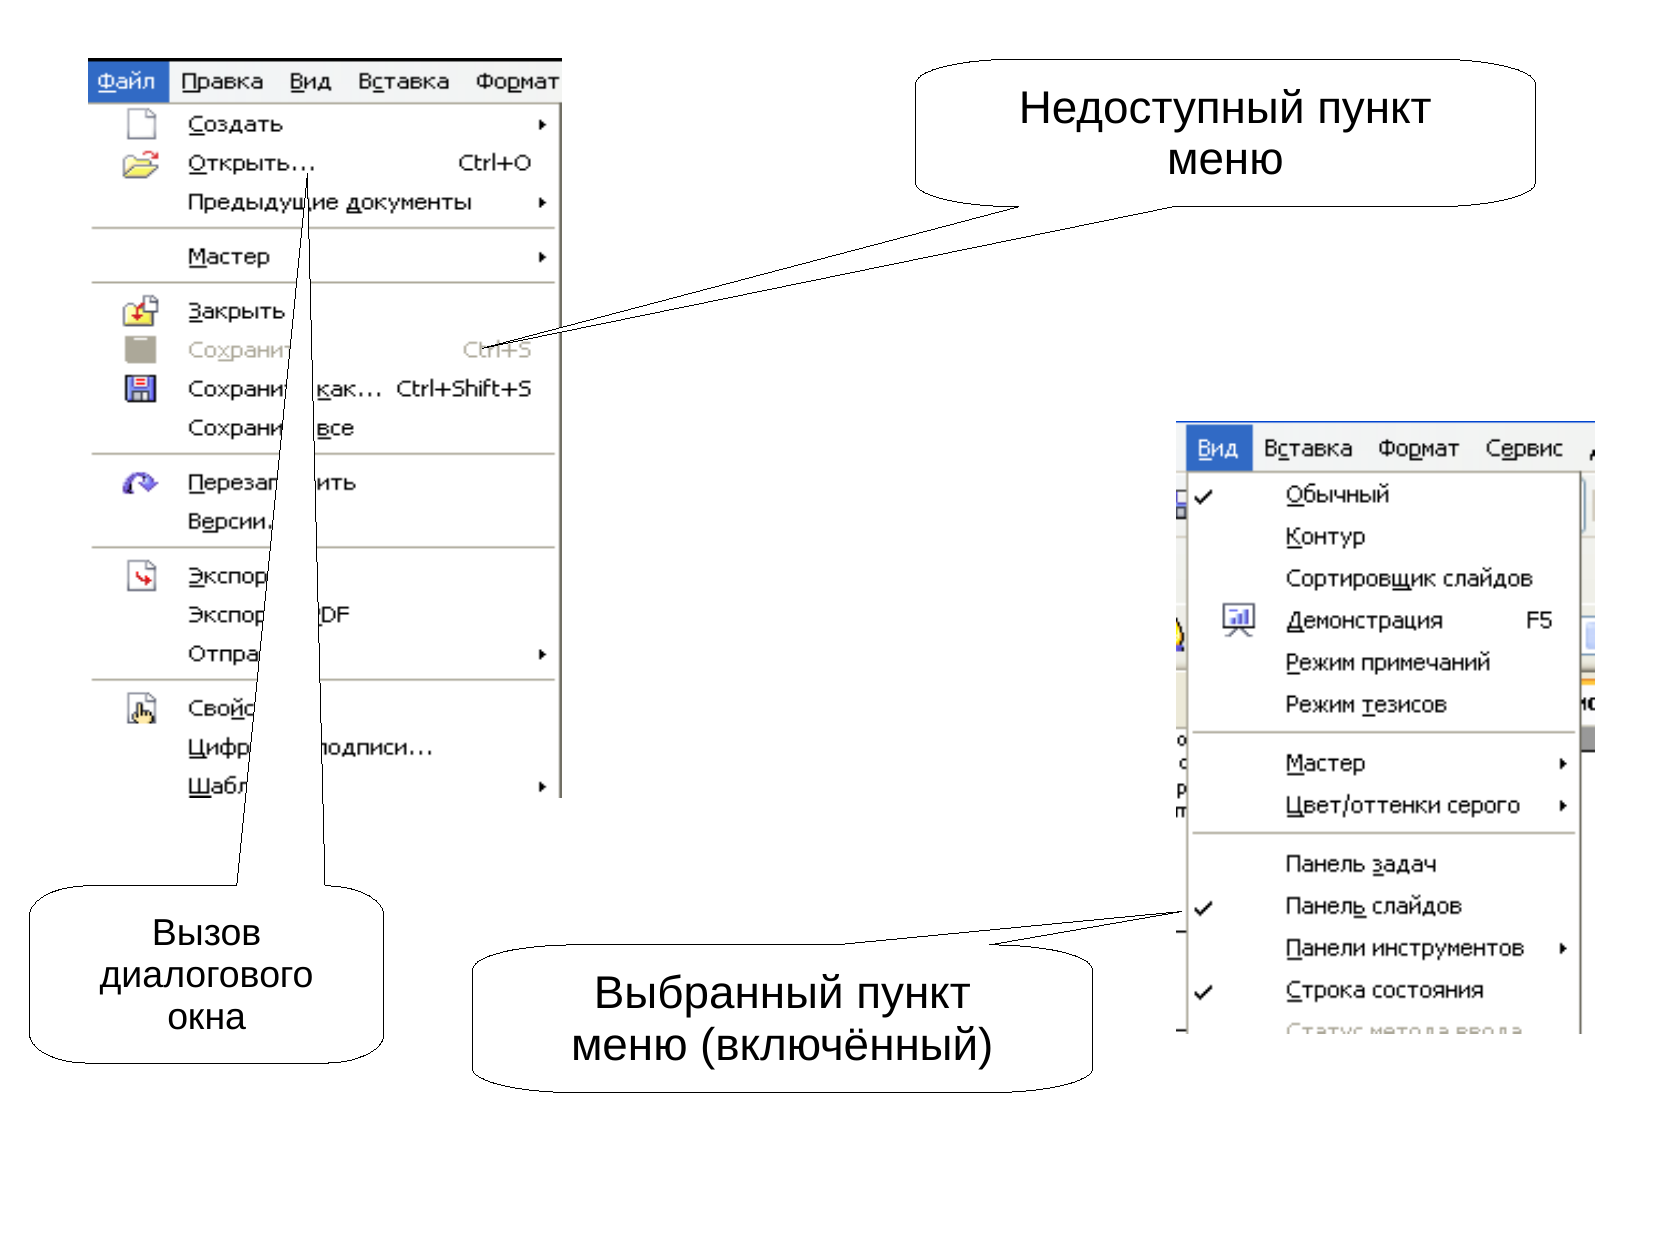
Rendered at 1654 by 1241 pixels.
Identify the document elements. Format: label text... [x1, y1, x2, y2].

picture [1176, 421, 1595, 1034]
text_box Вызов диалогового окна [29, 173, 384, 1064]
text_box Недоступный пункт меню [482, 59, 1536, 349]
text_box Выбранный пункт меню (включённый) [472, 911, 1182, 1093]
picture [88, 58, 562, 798]
